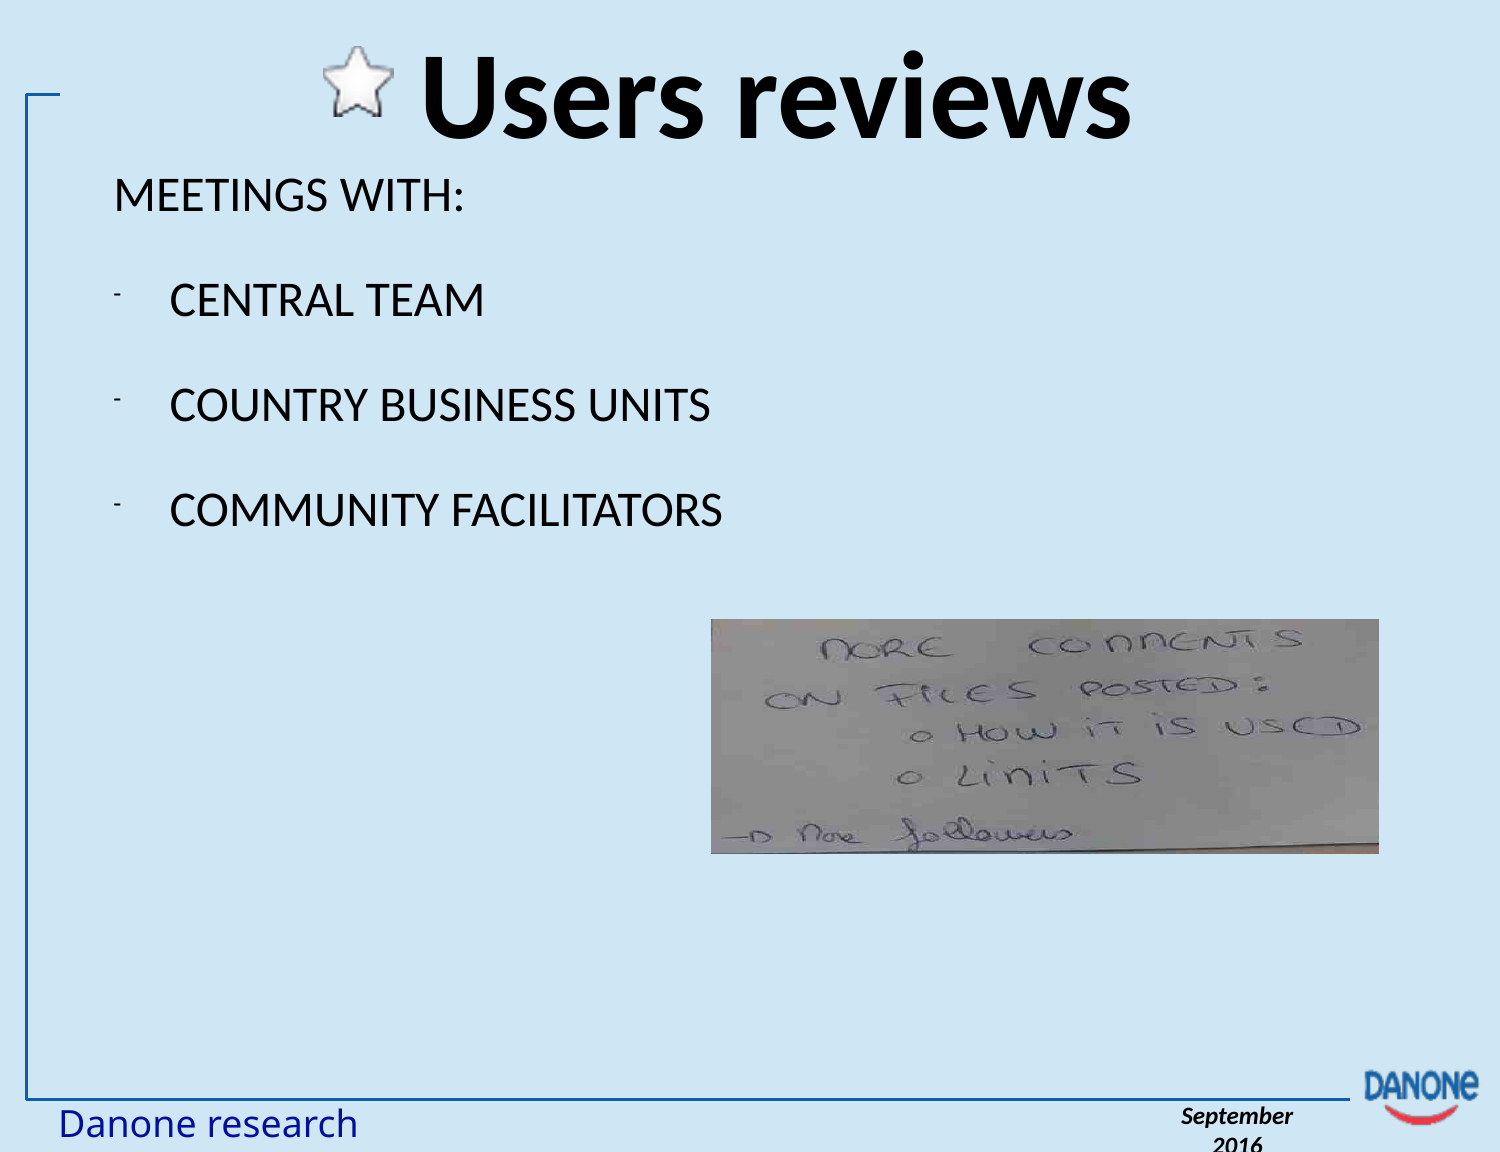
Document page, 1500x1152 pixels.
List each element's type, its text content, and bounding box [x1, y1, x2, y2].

text_box September 2016 [1147, 1092, 1327, 1152]
picture [711, 619, 1379, 854]
picture [1362, 1067, 1482, 1130]
text_box Danone research [43, 1092, 392, 1152]
text_box MEETINGS WITH: CENTRAL TEAM COUNTRY BUSINESS UNITS COMMUNITY FACILITATORS [98, 153, 739, 589]
picture [323, 46, 394, 117]
text_box Users reviews [138, 5, 1415, 171]
